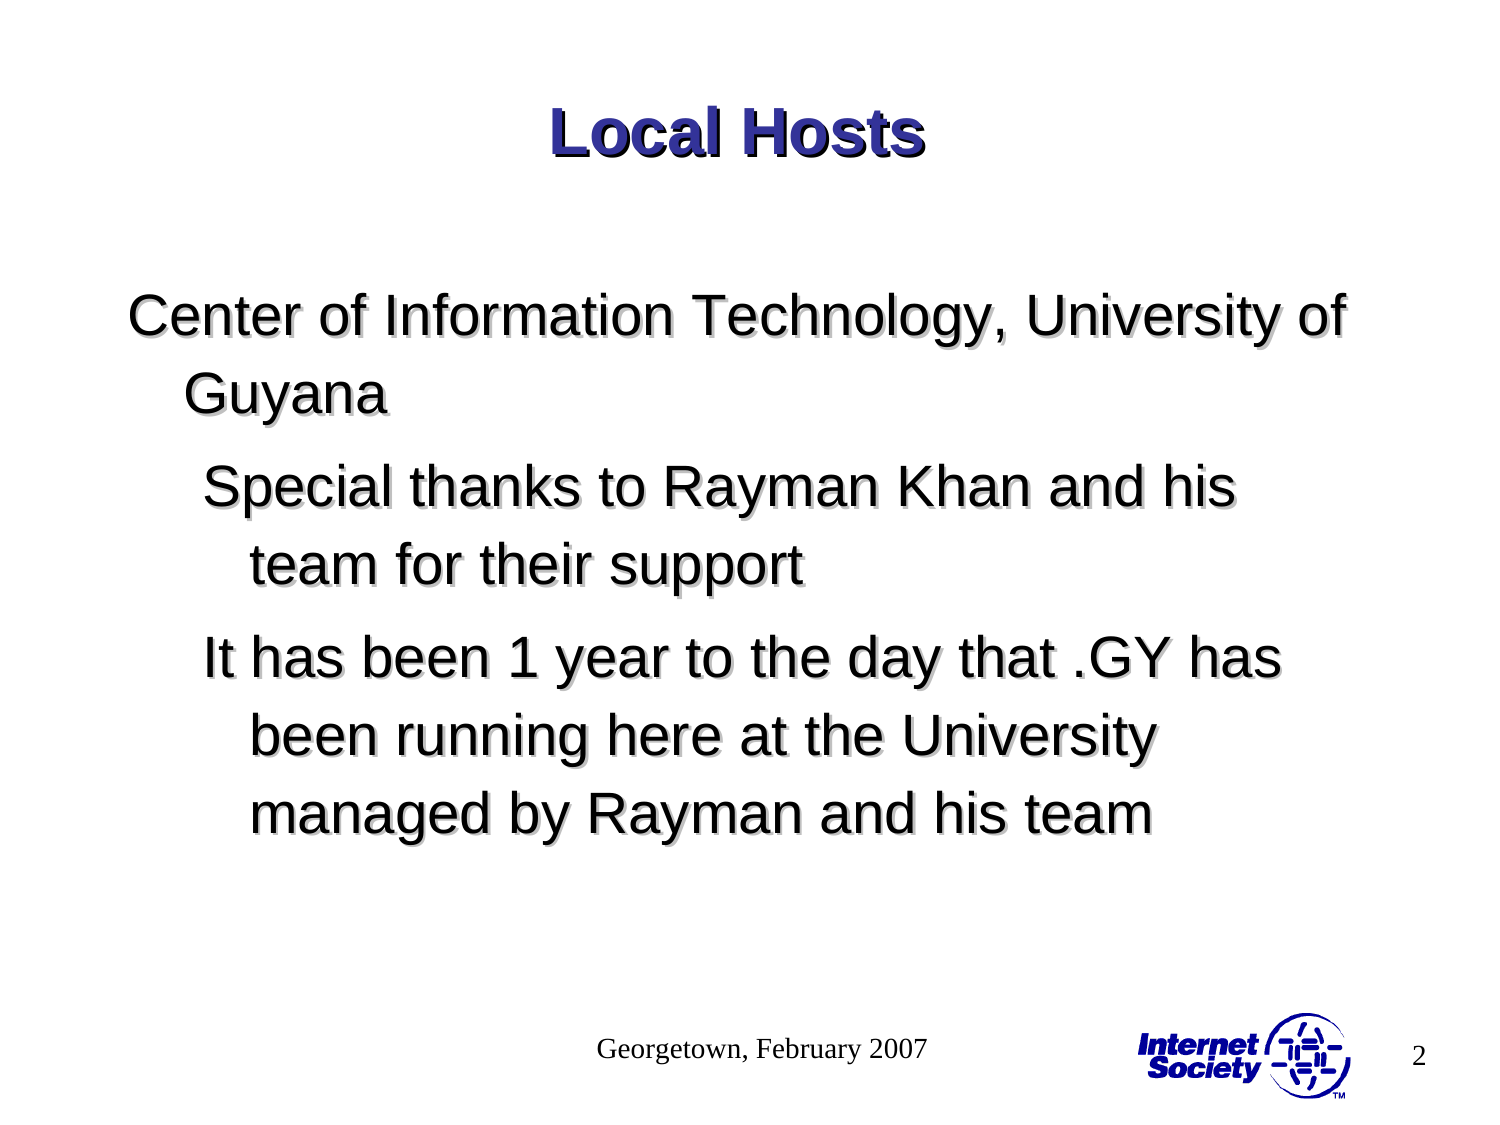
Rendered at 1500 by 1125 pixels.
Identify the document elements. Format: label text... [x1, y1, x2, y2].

list Center of Information Technology, University of Guyana Special thanks to Rayman Khan and his team for their support It has been 1 year to the day that .GY has been running here at the University managed by Rayman and his team [112, 262, 1388, 1001]
picture [1137, 1012, 1351, 1099]
title Local Hosts [99, 37, 1375, 225]
